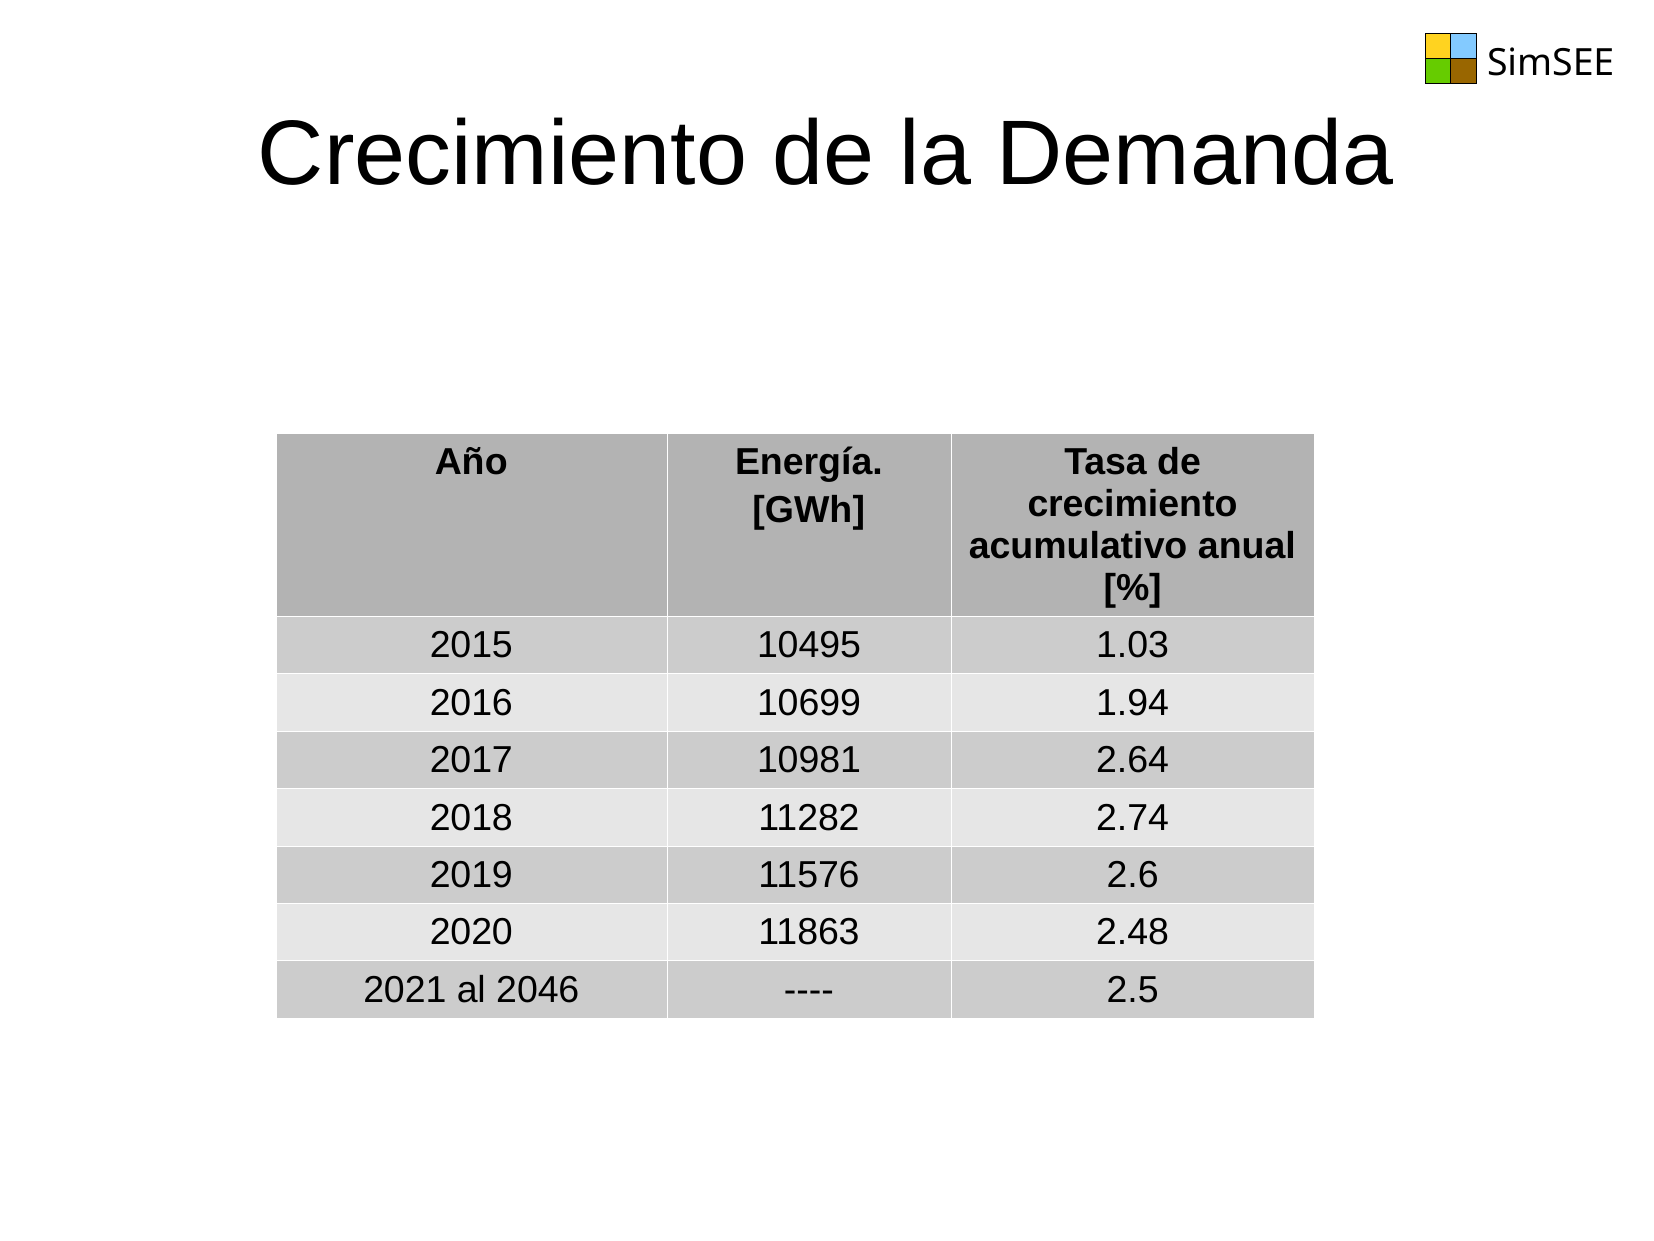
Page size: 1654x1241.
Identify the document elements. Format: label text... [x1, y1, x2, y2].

table_cell 2020 [277, 904, 667, 960]
table_cell 11576 [668, 847, 951, 903]
table_cell 2.64 [952, 732, 1314, 788]
table_header Año [277, 434, 667, 616]
table_cell 11863 [668, 904, 951, 960]
title Crecimiento de la Demanda [82, 49, 1571, 257]
table_header Energía. [GWh] [668, 434, 951, 616]
table_cell 2.5 [952, 961, 1314, 1018]
table_cell 10495 [668, 617, 951, 673]
table_header Tasa de crecimiento acumulativo anual [%] [952, 434, 1314, 616]
table_cell 10981 [668, 732, 951, 788]
table_cell 2.48 [952, 904, 1314, 960]
table_cell 2017 [277, 732, 667, 788]
table_cell 2015 [277, 617, 667, 673]
table_cell 2021 al 2046 [277, 961, 667, 1018]
table_cell 11282 [668, 789, 951, 846]
table_cell 2.6 [952, 847, 1314, 903]
table_cell 10699 [668, 674, 951, 731]
table_cell 1.94 [952, 674, 1314, 731]
table_cell 2.74 [952, 789, 1314, 846]
table_cell 2016 [277, 674, 667, 731]
table_cell 1.03 [952, 617, 1314, 673]
table_cell 2018 [277, 789, 667, 846]
table_cell ---- [668, 961, 951, 1018]
table_cell 2019 [277, 847, 667, 903]
